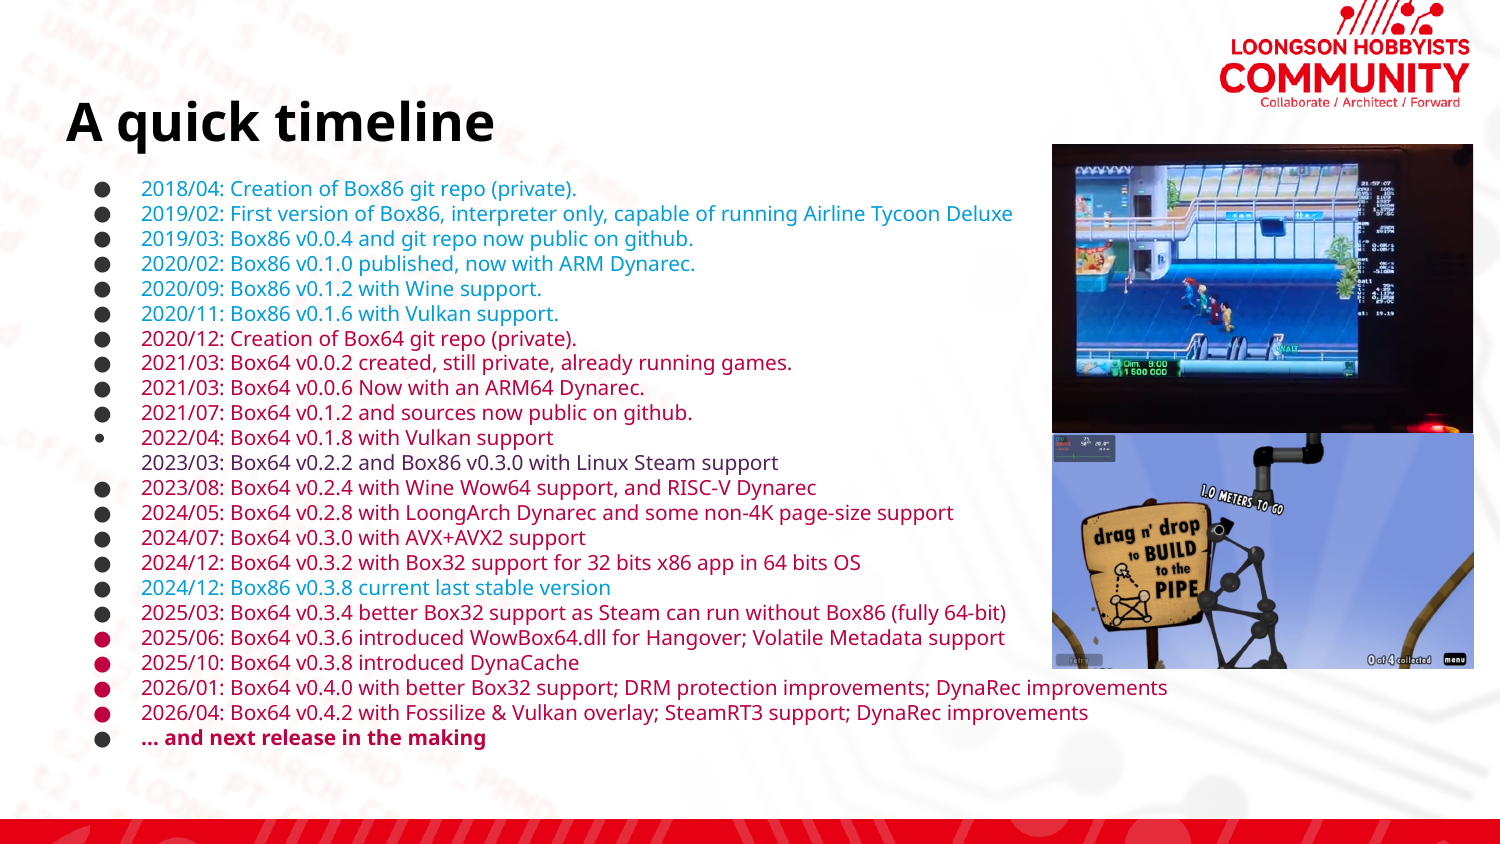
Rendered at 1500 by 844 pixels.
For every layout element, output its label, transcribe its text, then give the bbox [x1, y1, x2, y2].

title A quick timeline [51, 72, 1449, 160]
list 2018/04: Creation of Box86 git repo (private). 2019/02: First version of Box86, interpreter only, capable of running Airline Tycoon Deluxe 2019/03: Box86 v0.0.4 and git repo now public on github. 2020/02: Box86 v0.1.0 published, now with ARM Dynarec. 2020/09: Box86 v0.1.2 with Wine support. 2020/11: Box86 v0.1.6 with Vulkan support. 2020/12: Creation of Box64 git repo (private). 2021/03: Box64 v0.0.2 created, still private, already running games. 2021/03: Box64 v0.0.6 Now with an ARM64 Dynarec. 2021/07: Box64 v0.1.2 and sources now public on github. 2022/04: Box64 v0.1.8 with Vulkan support 2023/03: Box64 v0.2.2 and Box86 v0.3.0 with Linux Steam support 2023/08: Box64 v0.2.4 with Wine Wow64 support, and RISC-V Dynarec 2024/05: Box64 v0.2.8 with LoongArch Dynarec and some non-4K page-size support 2024/07: Box64 v0.3.0 with AVX+AVX2 support 2024/12: Box64 v0.3.2 with Box32 support for 32 bits x86 app in 64 bits OS 2024/12: Box86 v0.3.8 current last stable version 2025/03: Box64 v0.3.4 better Box32 support as Steam can run without Box86 (fully 64-bit) 2025/06: Box64 v0.3.6 introduced WowBox64.dll for Hangover; Volatile Metadata support 2025/10: Box64 v0.3.8 introduced DynaCache 2026/01: Box64 v0.4.0 with better Box32 support; DRM protection improvements; DynaRec improvements 2026/04: Box64 v0.4.2 with Fossilize & Vulkan overlay; SteamRT3 support; DynaRec improvements … and next release in the making [51, 160, 1415, 768]
picture [0, 0, 1500, 844]
